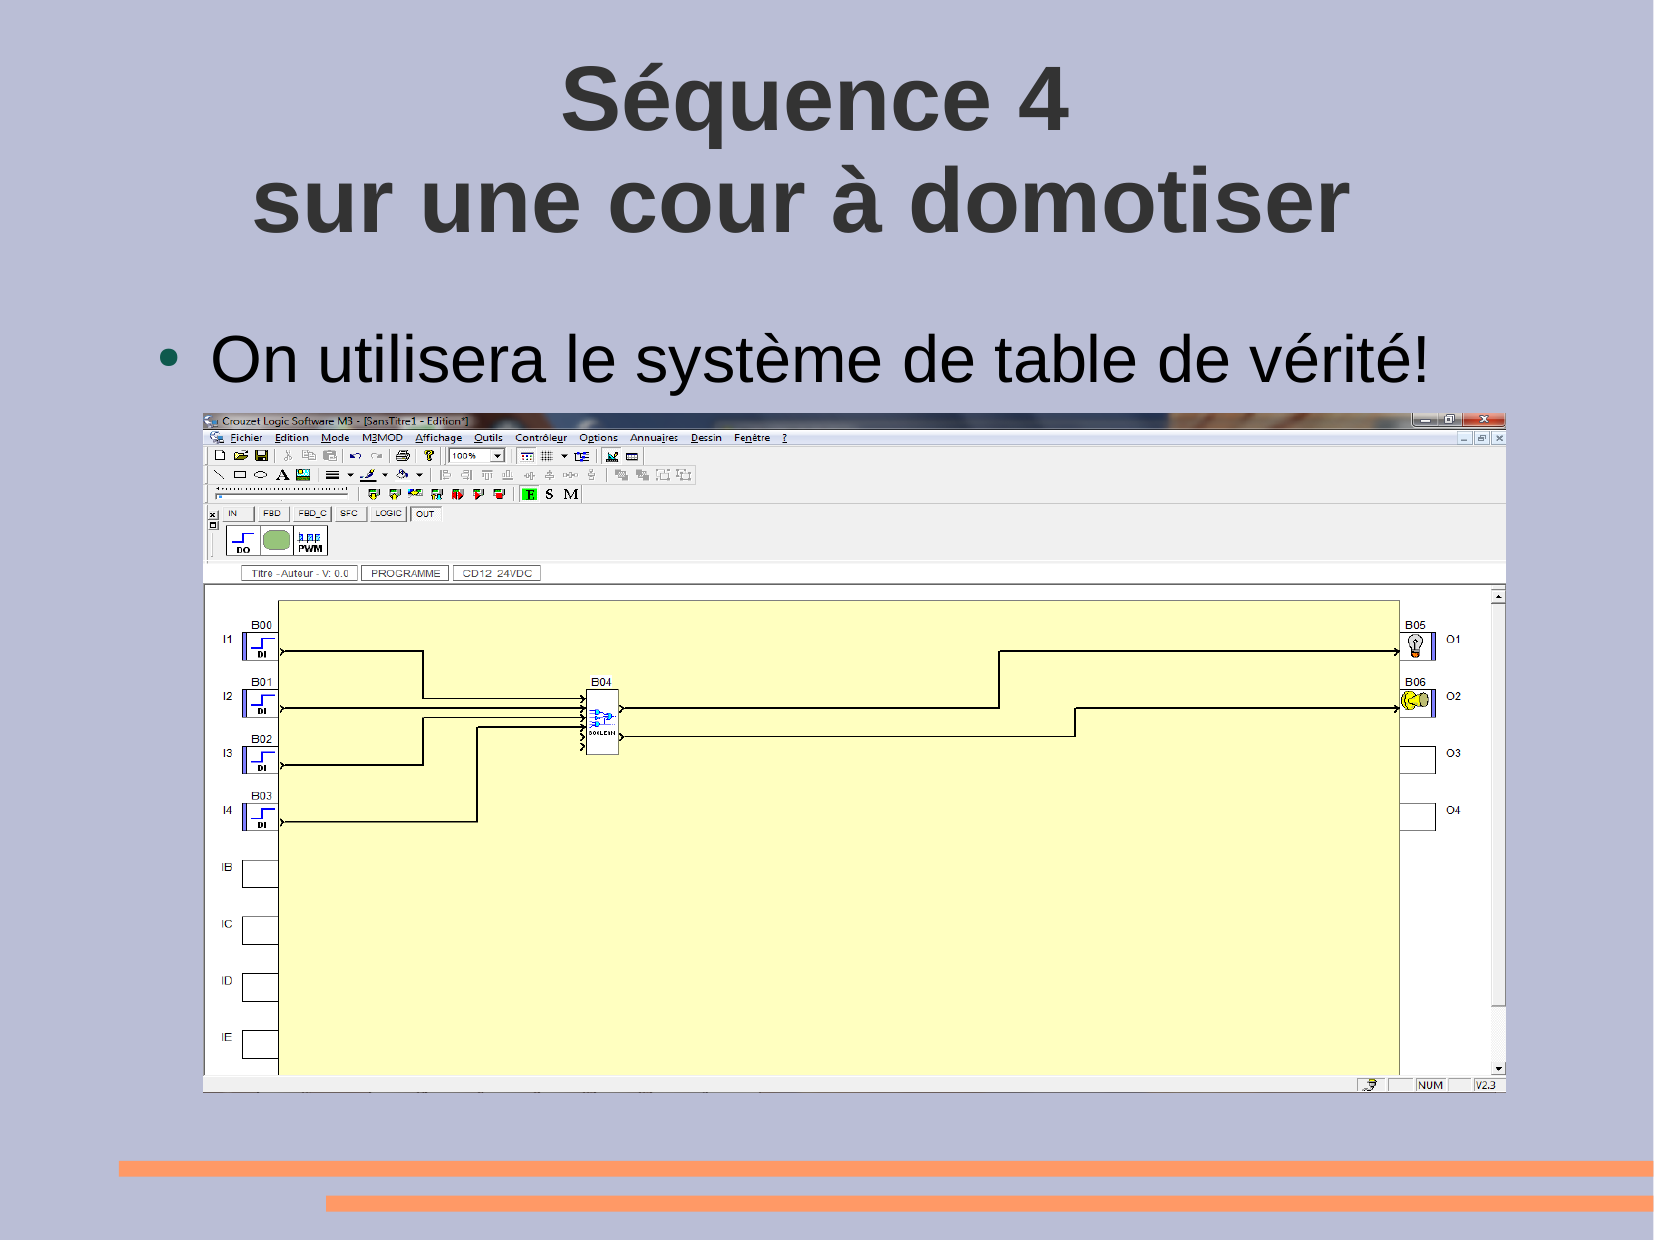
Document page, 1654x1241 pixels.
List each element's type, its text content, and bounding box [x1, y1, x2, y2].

title Séquence 4 sur une cour à domotiser [121, 46, 1534, 254]
picture [203, 413, 1506, 1093]
list On utilisera le système de table de vérité! [121, 322, 1561, 1132]
